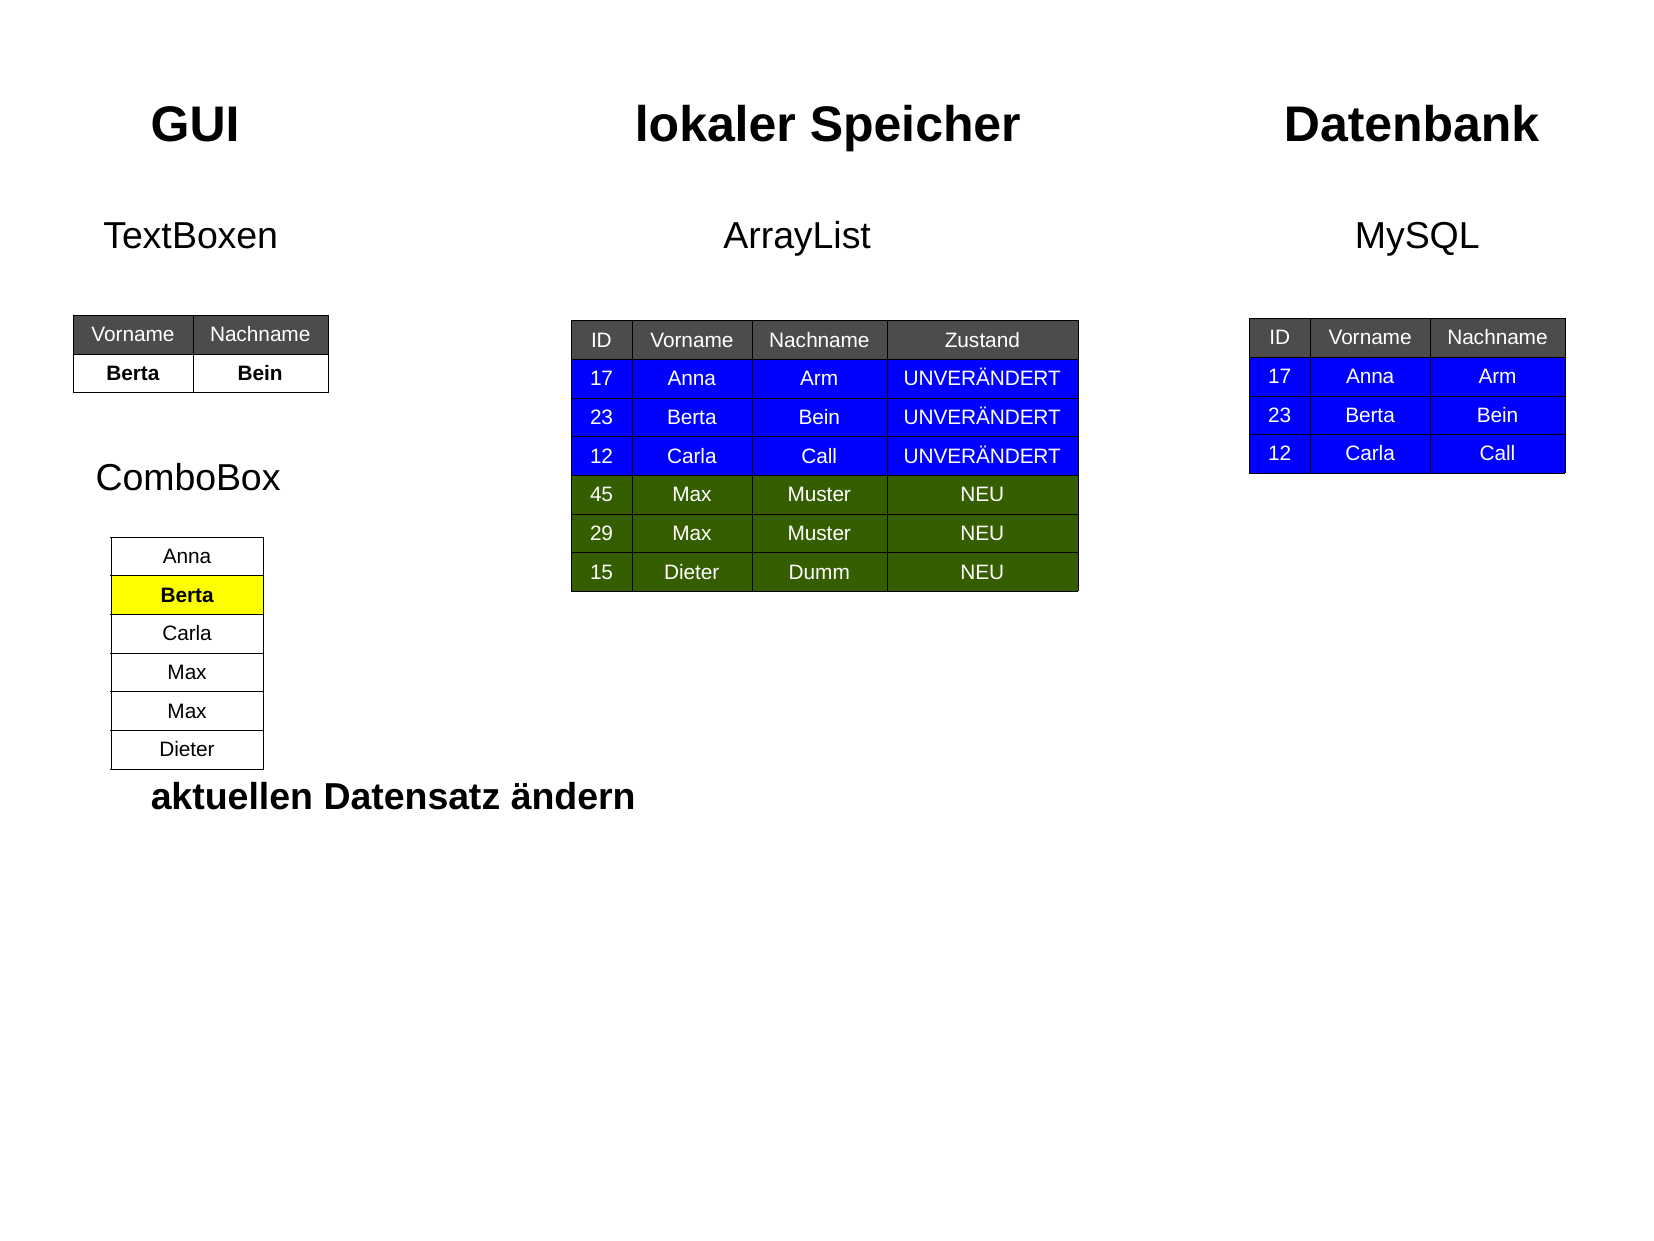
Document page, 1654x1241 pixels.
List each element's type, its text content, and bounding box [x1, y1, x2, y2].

table_cell Muster [753, 515, 887, 552]
table_header Zustand [888, 321, 1078, 359]
table_cell Berta [74, 355, 193, 392]
table_cell UNVERÄNDERT [888, 360, 1078, 398]
table_cell Max [633, 515, 752, 552]
text_box MySQL [1340, 206, 1495, 264]
table_header Nachname [753, 321, 887, 359]
table_cell Call [753, 437, 887, 475]
table_cell 23 [1250, 397, 1310, 434]
table_header Vorname [633, 321, 752, 359]
table_cell Arm [753, 360, 887, 398]
table_cell Anna [633, 360, 752, 398]
text_box GUI [135, 88, 255, 161]
table_cell Berta [1311, 397, 1430, 434]
table_cell Bein [753, 399, 887, 436]
table_cell Anna [1311, 358, 1430, 396]
table_cell 12 [1250, 435, 1310, 473]
table_header Nachname [194, 316, 328, 354]
table_header Nachname [1431, 319, 1565, 357]
table_cell Max [633, 476, 752, 514]
table_header Vorname [1311, 319, 1430, 357]
table_header Vorname [74, 316, 193, 354]
table_cell 45 [572, 476, 632, 514]
table_cell Berta [112, 576, 263, 614]
table_cell Dieter [633, 553, 752, 591]
table_cell 15 [572, 553, 632, 591]
table_header ID [572, 321, 632, 359]
table_cell Carla [633, 437, 752, 475]
table_cell 17 [1250, 358, 1310, 396]
table_cell Arm [1431, 358, 1565, 396]
table_cell NEU [888, 476, 1078, 514]
text_box aktuellen Datensatz ändern [136, 767, 651, 826]
table_cell UNVERÄNDERT [888, 399, 1078, 436]
table_cell Carla [112, 615, 263, 653]
table_cell Bein [1431, 397, 1565, 434]
table_cell Muster [753, 476, 887, 514]
table_cell Dumm [753, 553, 887, 591]
table_cell UNVERÄNDERT [888, 437, 1078, 475]
text_box ComboBox [80, 448, 296, 506]
table_cell Max [112, 692, 263, 730]
table_cell 23 [572, 399, 632, 436]
table_cell Max [112, 654, 263, 691]
text_box ArrayList [708, 206, 886, 264]
table_cell Berta [633, 399, 752, 436]
table_cell 17 [572, 360, 632, 398]
text_box lokaler Speicher [620, 88, 1037, 161]
table_header Anna [112, 538, 263, 575]
table_cell Carla [1311, 435, 1430, 473]
table_cell 29 [572, 515, 632, 552]
text_box TextBoxen [88, 206, 293, 264]
table_cell NEU [888, 553, 1078, 591]
table_cell Bein [194, 355, 328, 392]
table_cell NEU [888, 515, 1078, 552]
text_box Datenbank [1269, 88, 1555, 161]
table_cell Dieter [112, 731, 263, 769]
table_cell 12 [572, 437, 632, 475]
table_header ID [1250, 319, 1310, 357]
table_cell Call [1431, 435, 1565, 473]
